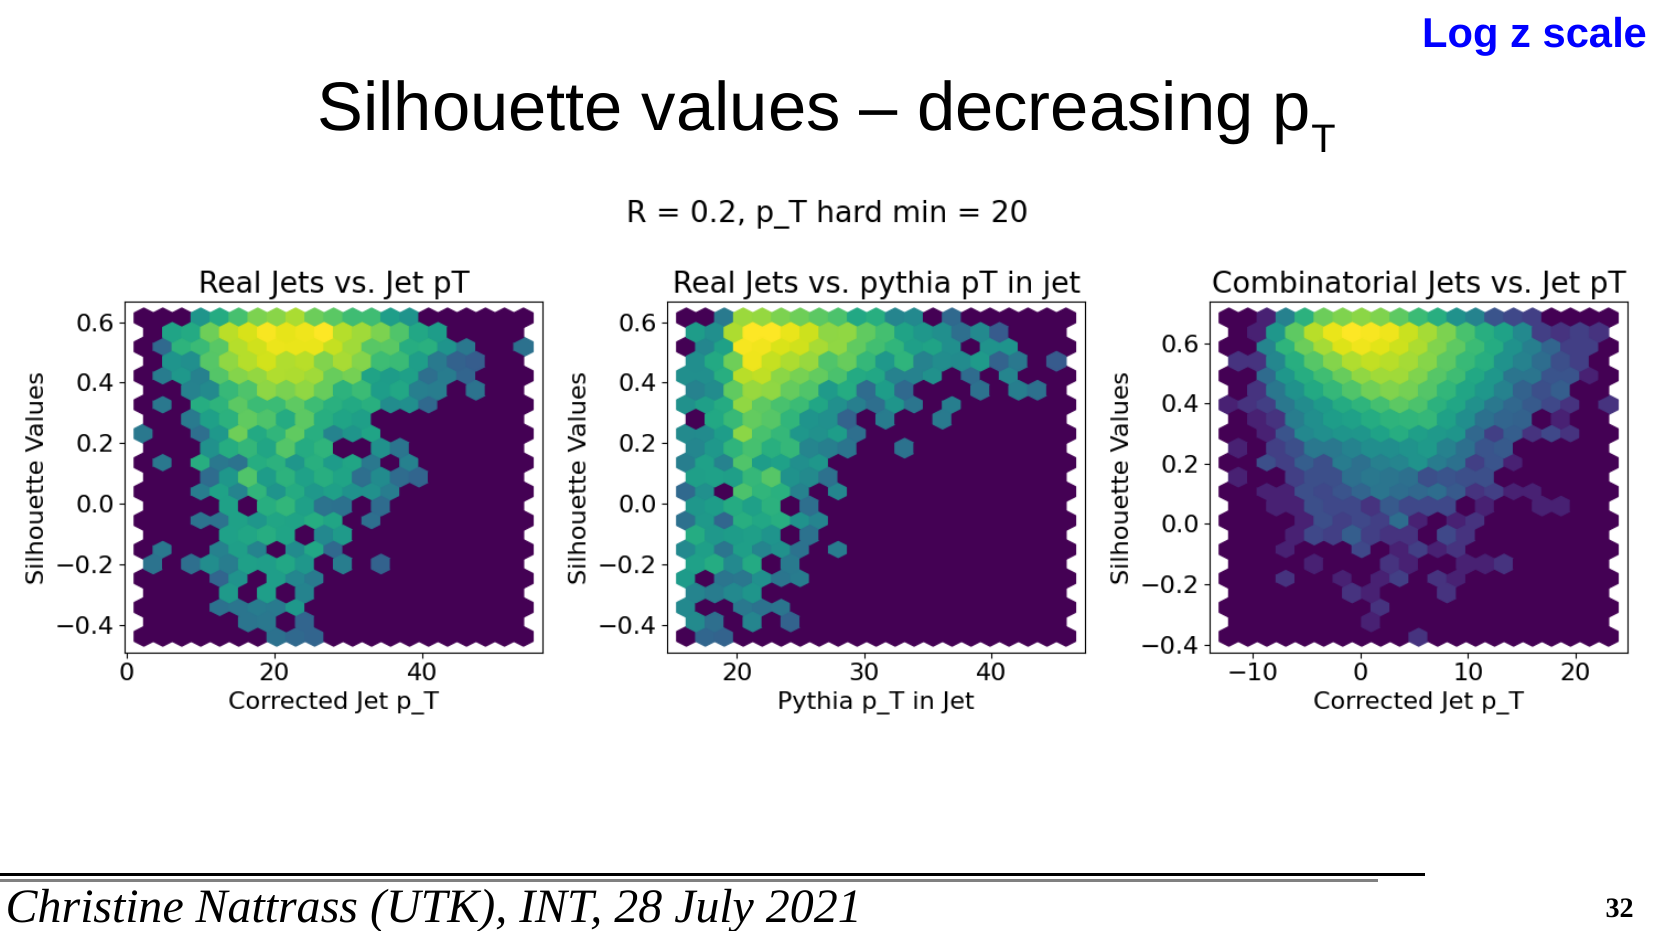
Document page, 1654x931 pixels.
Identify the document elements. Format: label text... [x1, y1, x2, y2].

picture [0, 189, 1654, 741]
text_box Log z scale [1176, 2, 1654, 88]
title Silhouette values – decreasing pT [82, 37, 1571, 189]
